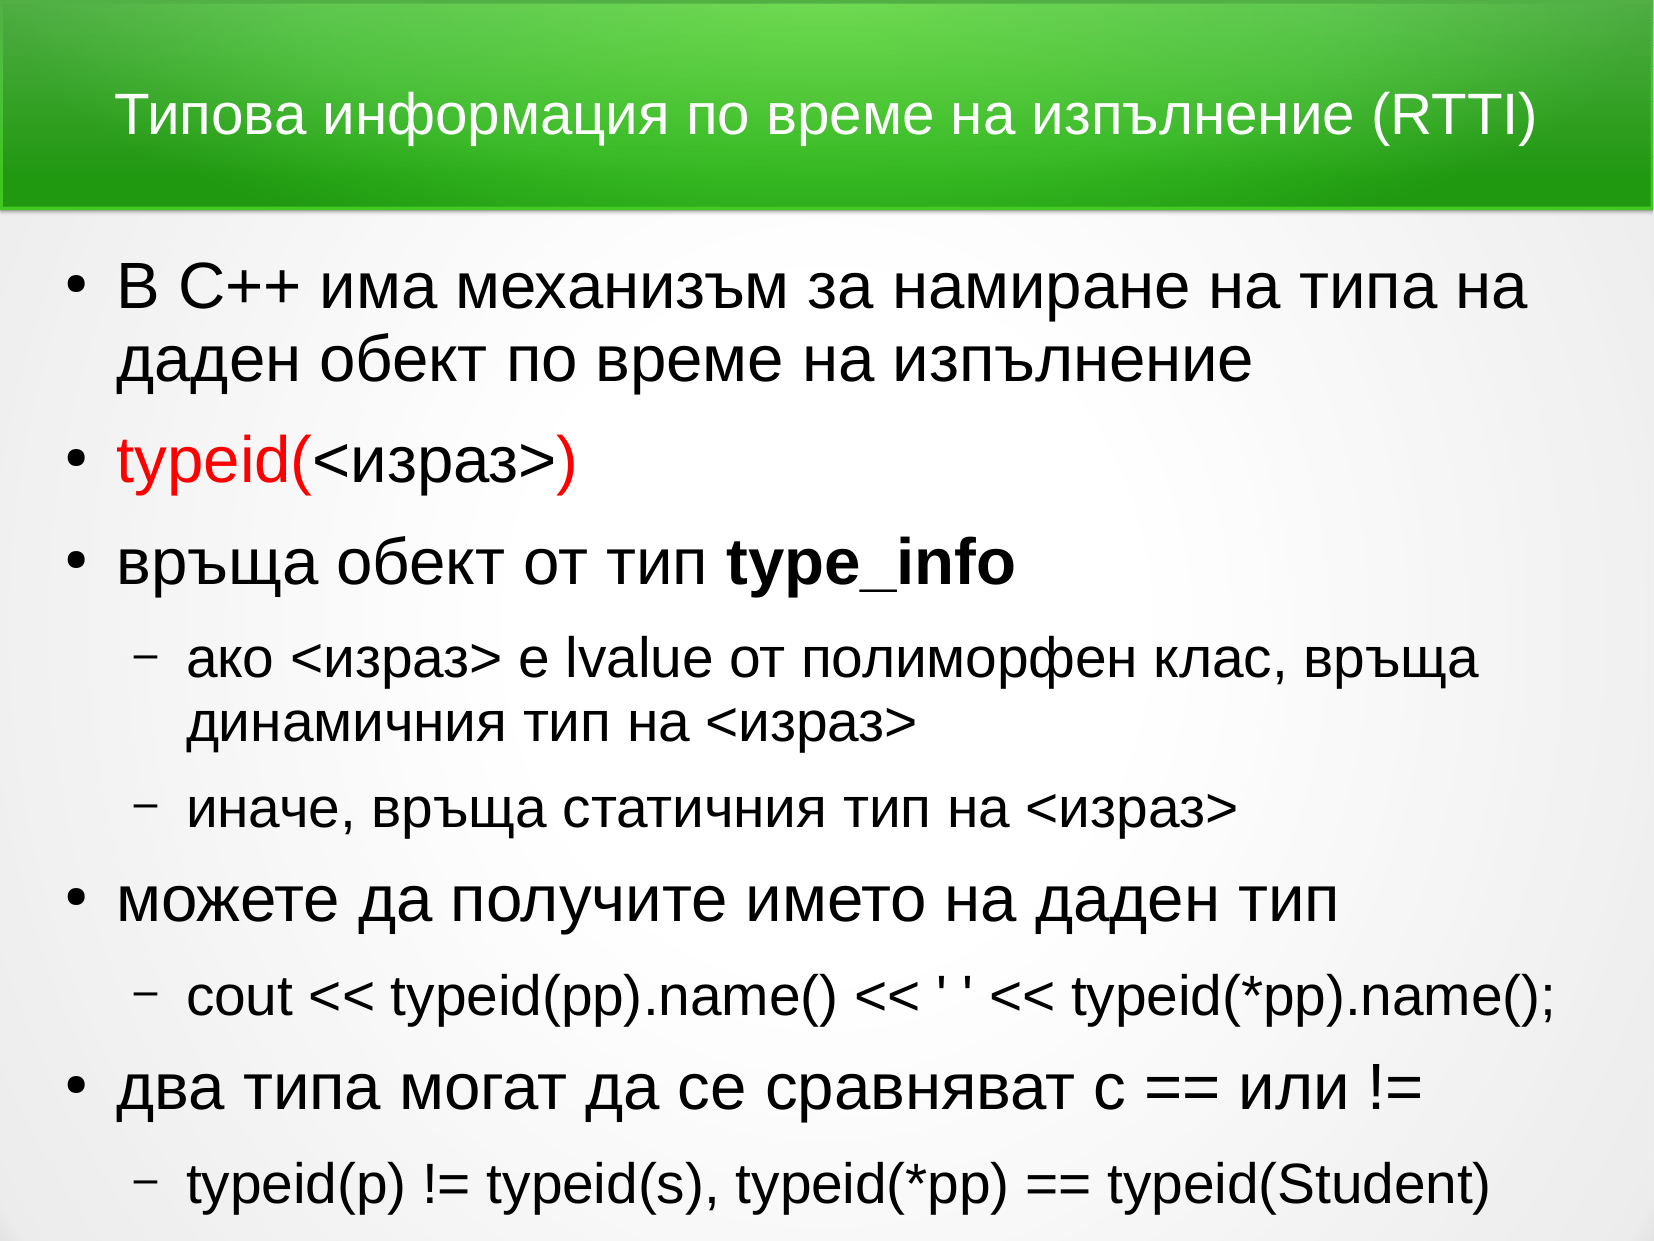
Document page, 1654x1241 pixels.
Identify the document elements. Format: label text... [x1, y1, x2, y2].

list В C++ има механизъм за намиране на типа на даден обект по време на изпълнение typeid(<израз>) връща обект от тип type_info ако <израз> е lvalue от полиморфен клас, връща динамичния тип на <израз> иначе, връща статичния тип на <израз> можете да получите името на даден тип cout << typeid(pp).name() << ' ' << typeid(*pp).name(); два типа могат да се сравняват с == или != typeid(p) != typeid(s), typeid(*pp) == typeid(Student) [47, 249, 1619, 1217]
title Типова информация по време на изпълнение (RTTI) [23, 49, 1630, 179]
